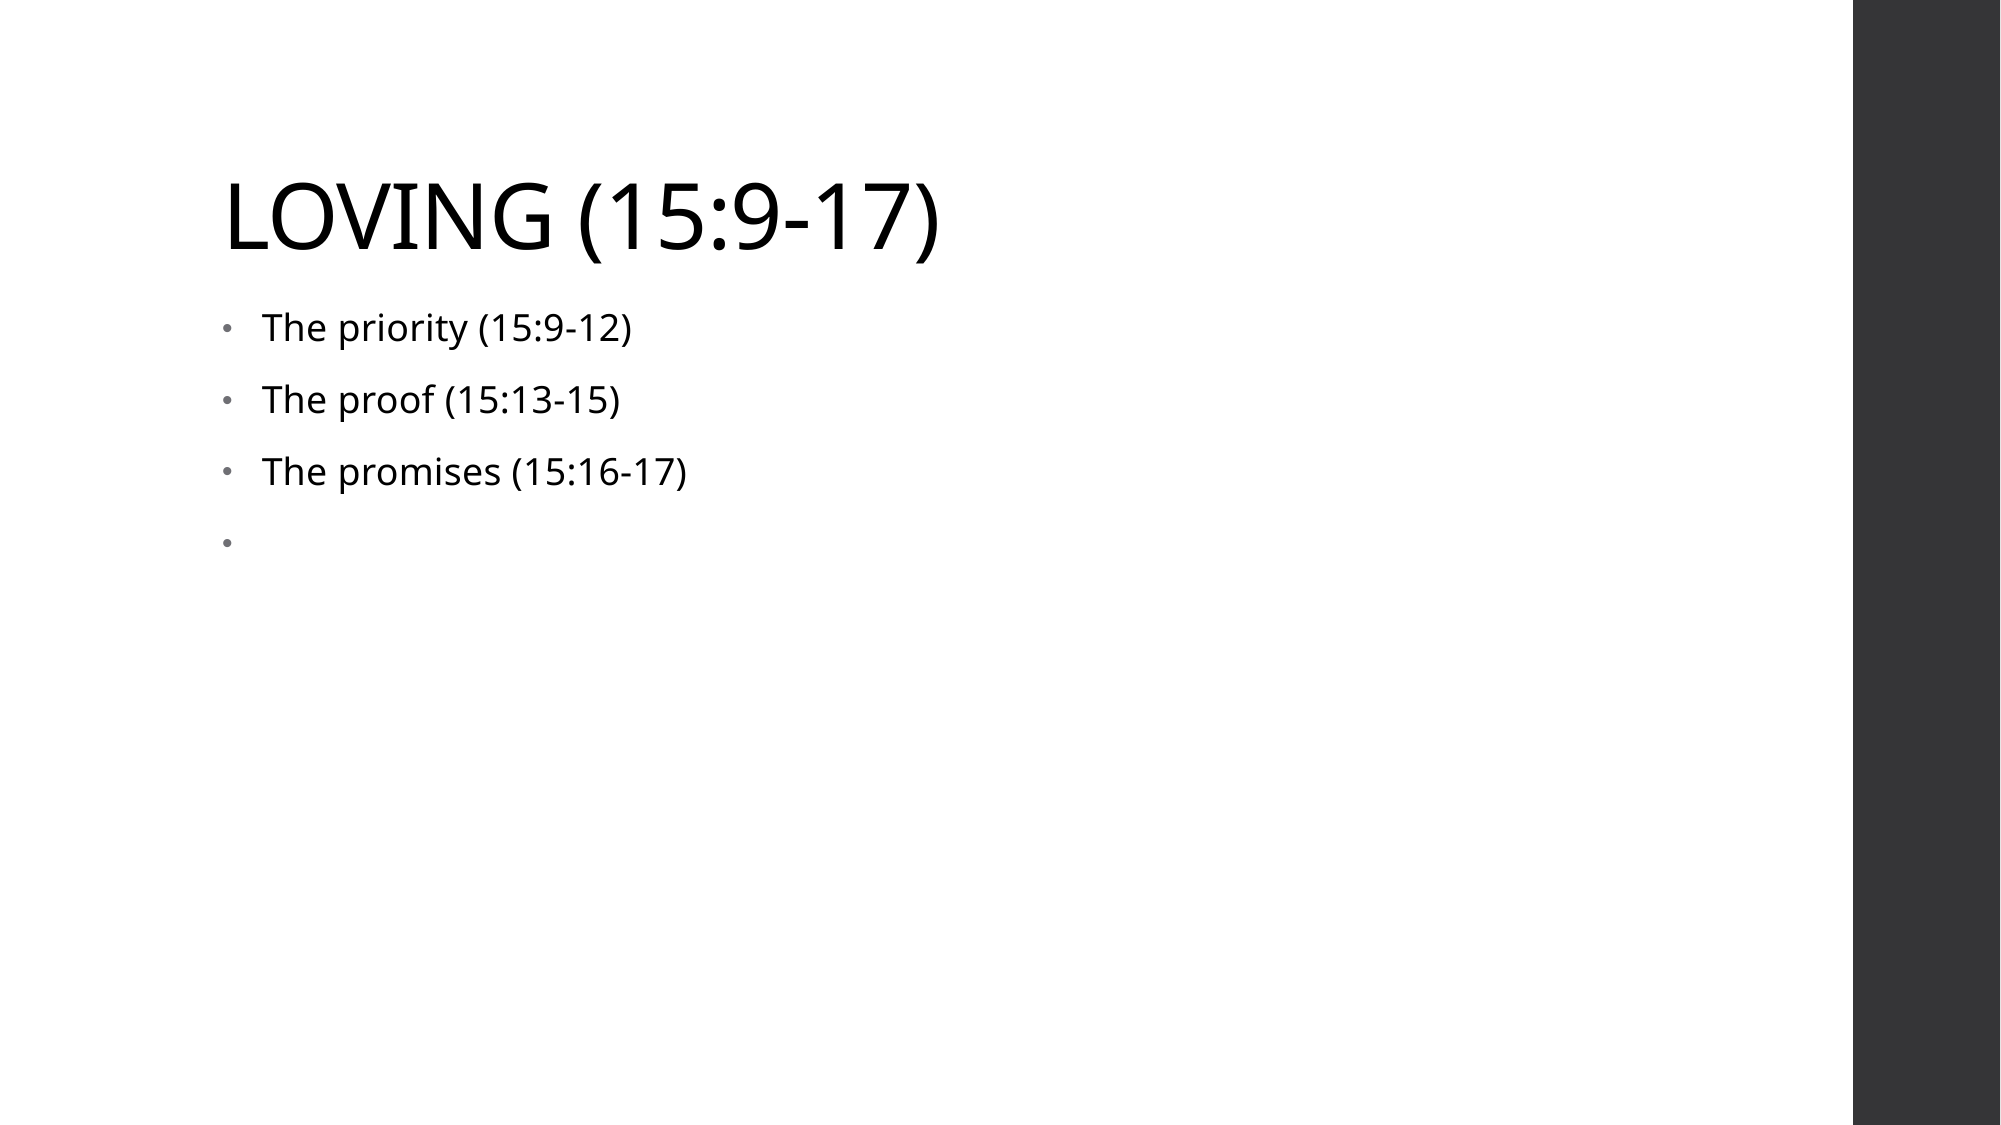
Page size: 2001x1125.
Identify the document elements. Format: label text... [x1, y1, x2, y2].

list The priority (15:9-12) The proof (15:13-15) The promises (15:16-17) [206, 299, 1617, 1014]
title LOVING (15:9-17) [206, 60, 1797, 278]
